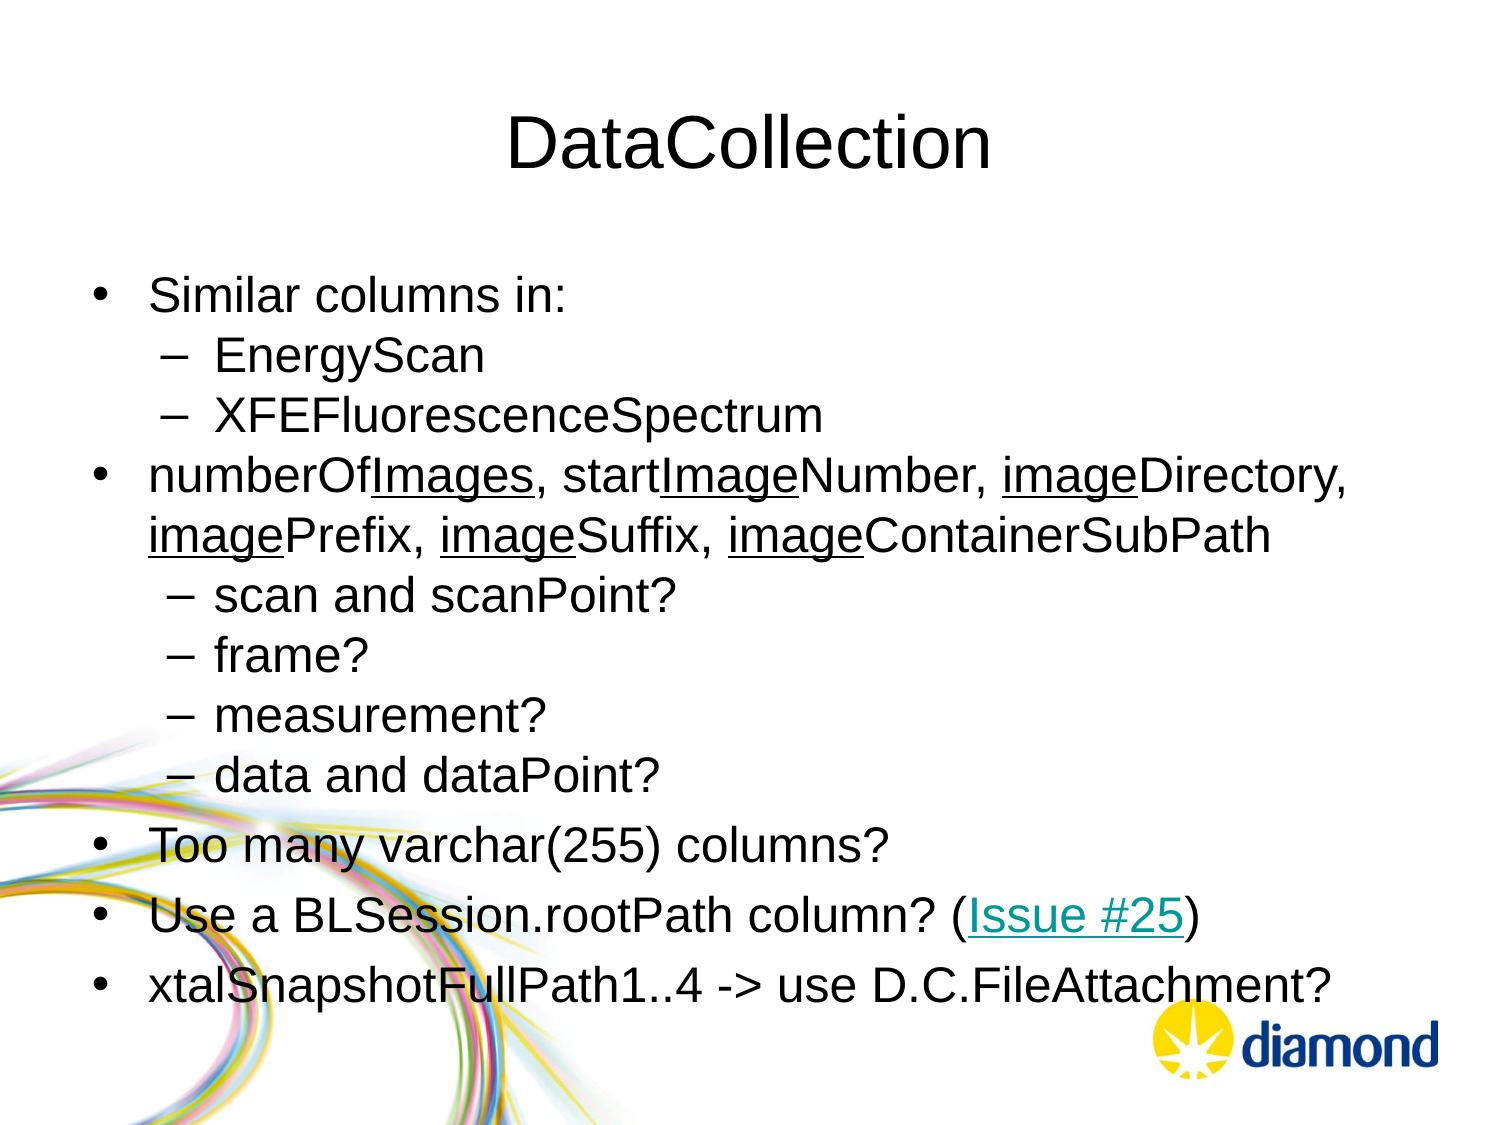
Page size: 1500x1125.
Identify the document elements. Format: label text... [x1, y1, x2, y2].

list Similar columns in: EnergyScan XFEFluorescenceSpectrum numberOfImages, startImageNumber, imageDirectory, imagePrefix, imageSuffix, imageContainerSubPath scan and scanPoint? frame? measurement? data and dataPoint? Too many varchar(255) columns? Use a BLSession.rootPath column? (Issue #25) xtalSnapshotFullPath1..4 -> use D.C.FileAttachment? [76, 255, 1427, 998]
title DataCollection [75, 45, 1425, 233]
picture [0, 587, 1438, 1125]
